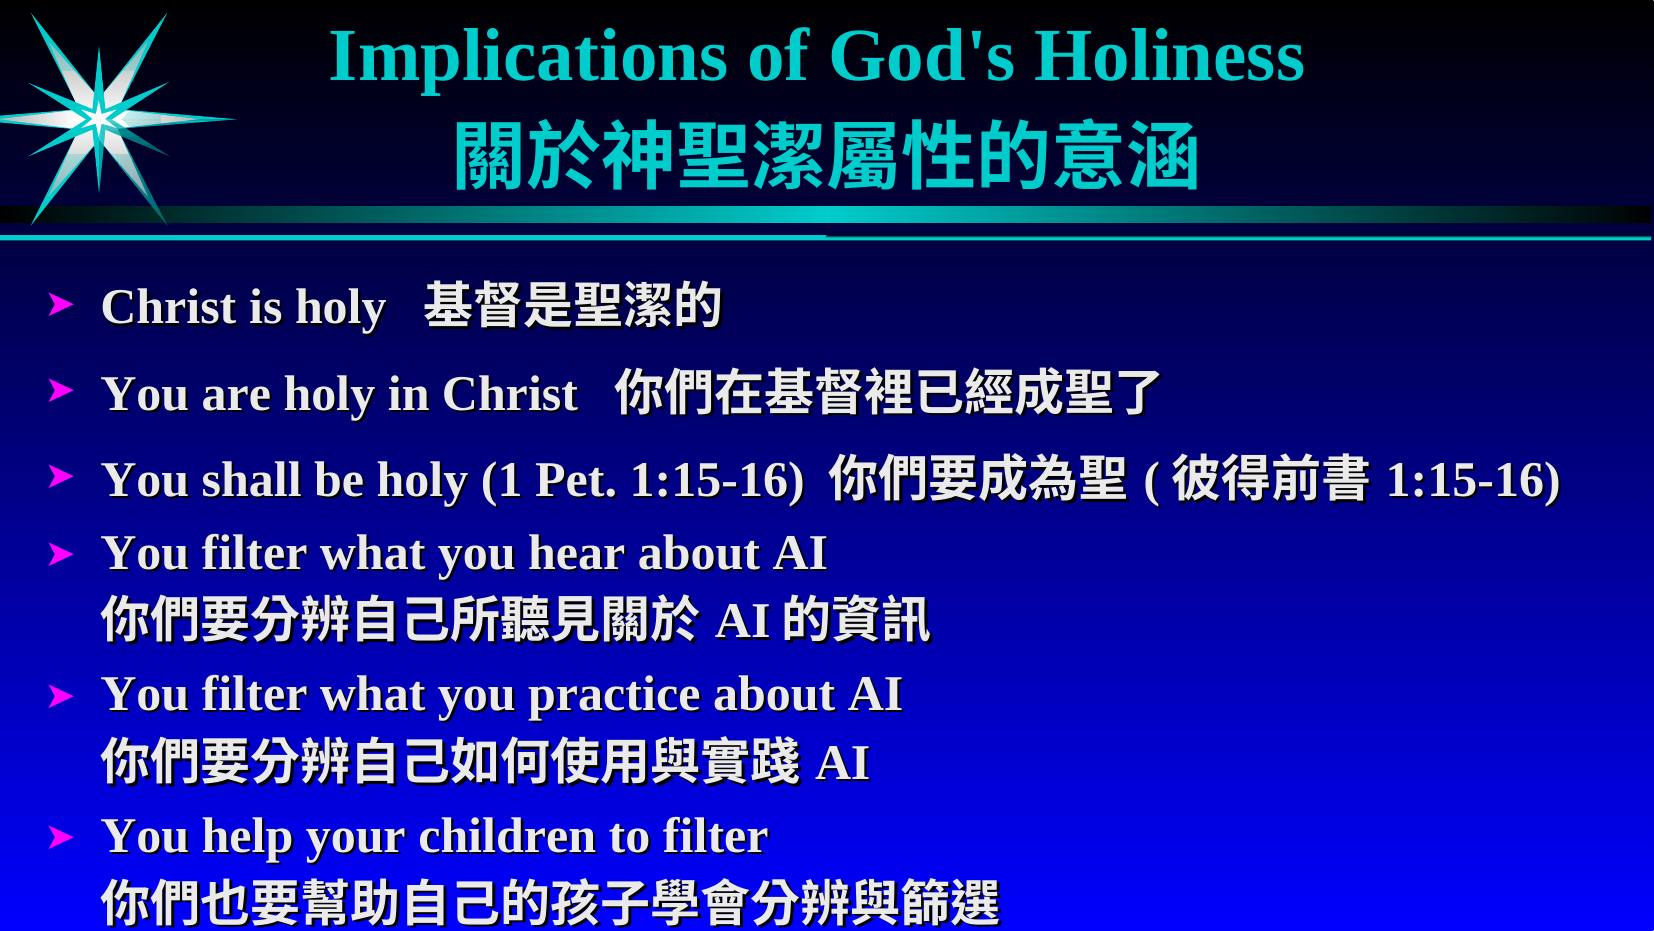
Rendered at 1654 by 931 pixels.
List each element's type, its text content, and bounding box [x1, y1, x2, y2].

list Christ is holy 基督是聖潔的 You are holy in Christ 你們在基督裡已經成聖了 You shall be holy (1 Pet. 1:15-16) 你們要成為聖(彼得前書1:15-16) You filter what you hear about AI 你們要分辨自己所聽見關於AI的資訊 You filter what you practice about AI 你們要分辨自己如何使用與實踐AI You help your children to filter 你們也要幫助自己的孩子學會分辨與篩選 [44, 265, 1610, 931]
title Implications of God's Holiness 關於神聖潔屬性的意涵 [124, 13, 1530, 206]
